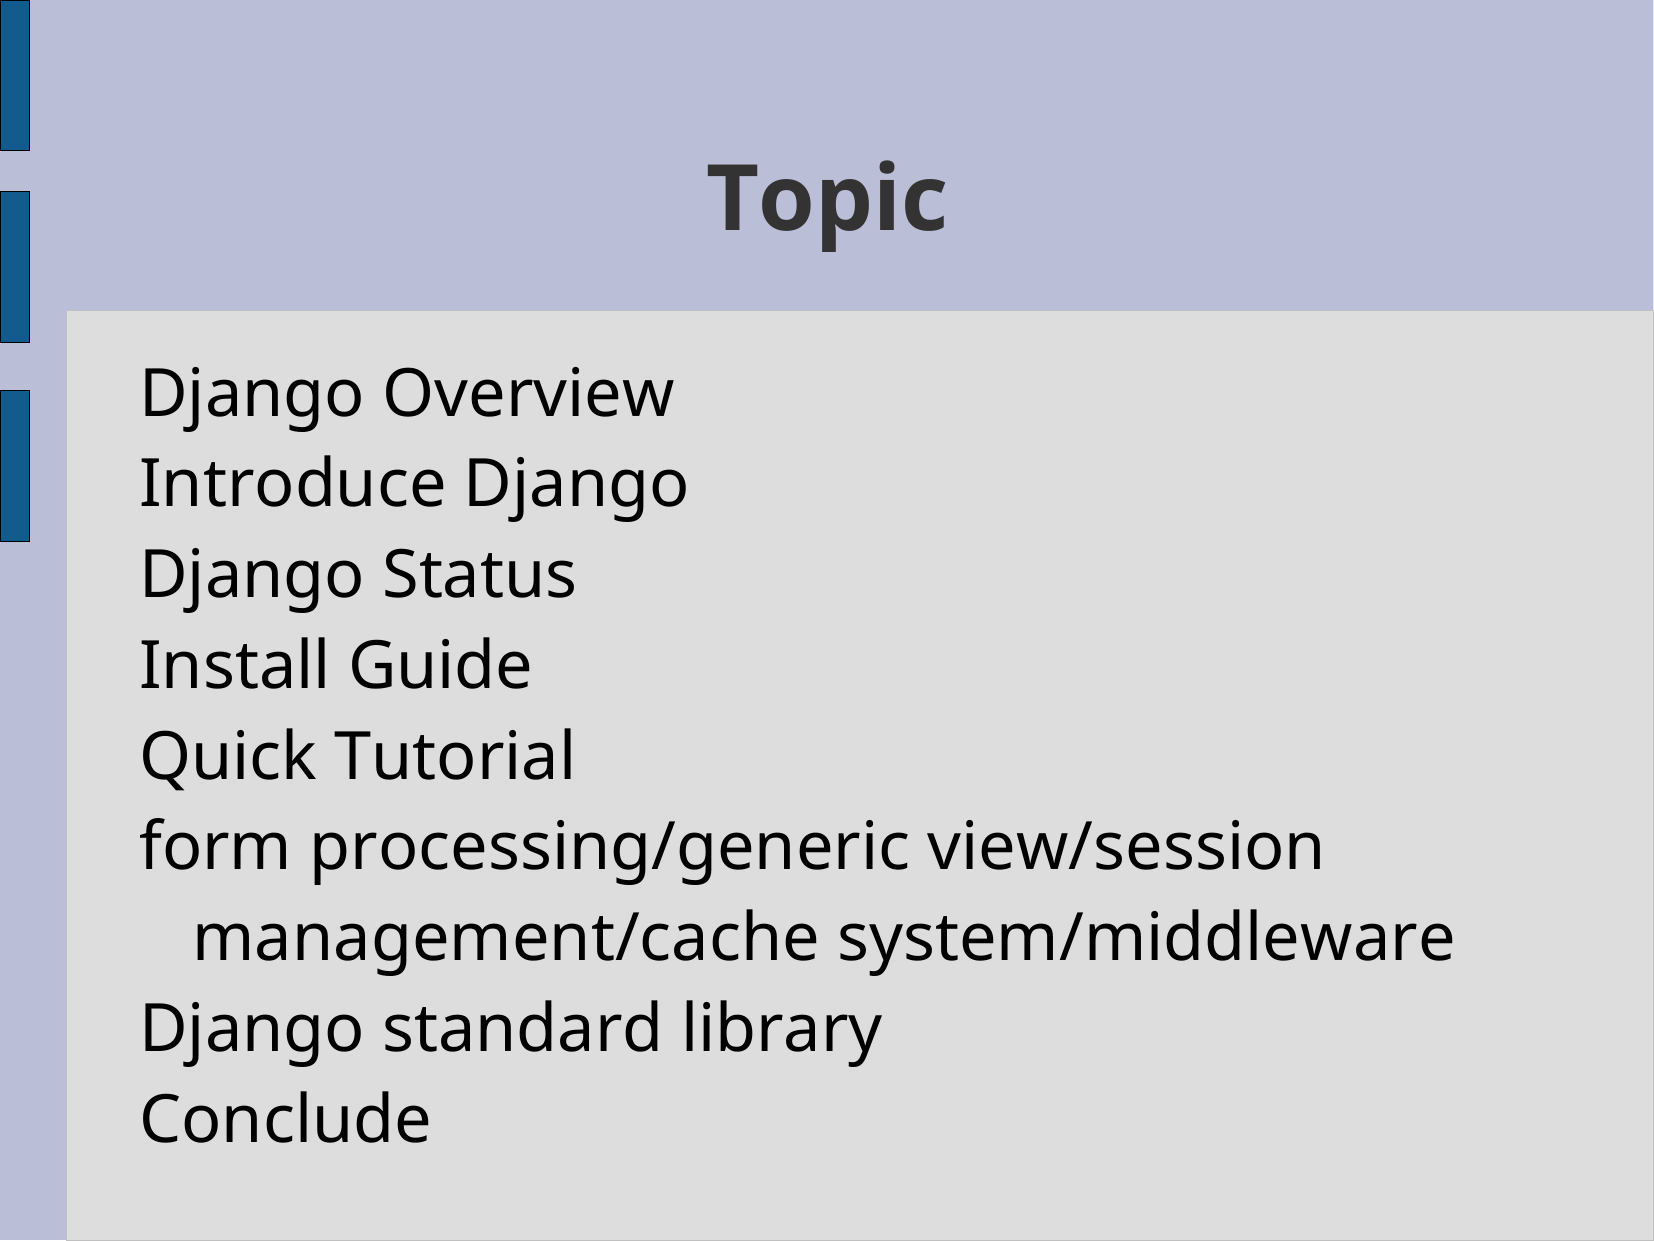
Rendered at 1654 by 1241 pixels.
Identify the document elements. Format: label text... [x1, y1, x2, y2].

title Topic [121, 91, 1534, 299]
list Django Overview Introduce Django Django Status Install Guide Quick Tutorial form processing/generic view/session management/cache system/middleware Django standard library Conclude [121, 344, 1534, 1112]
